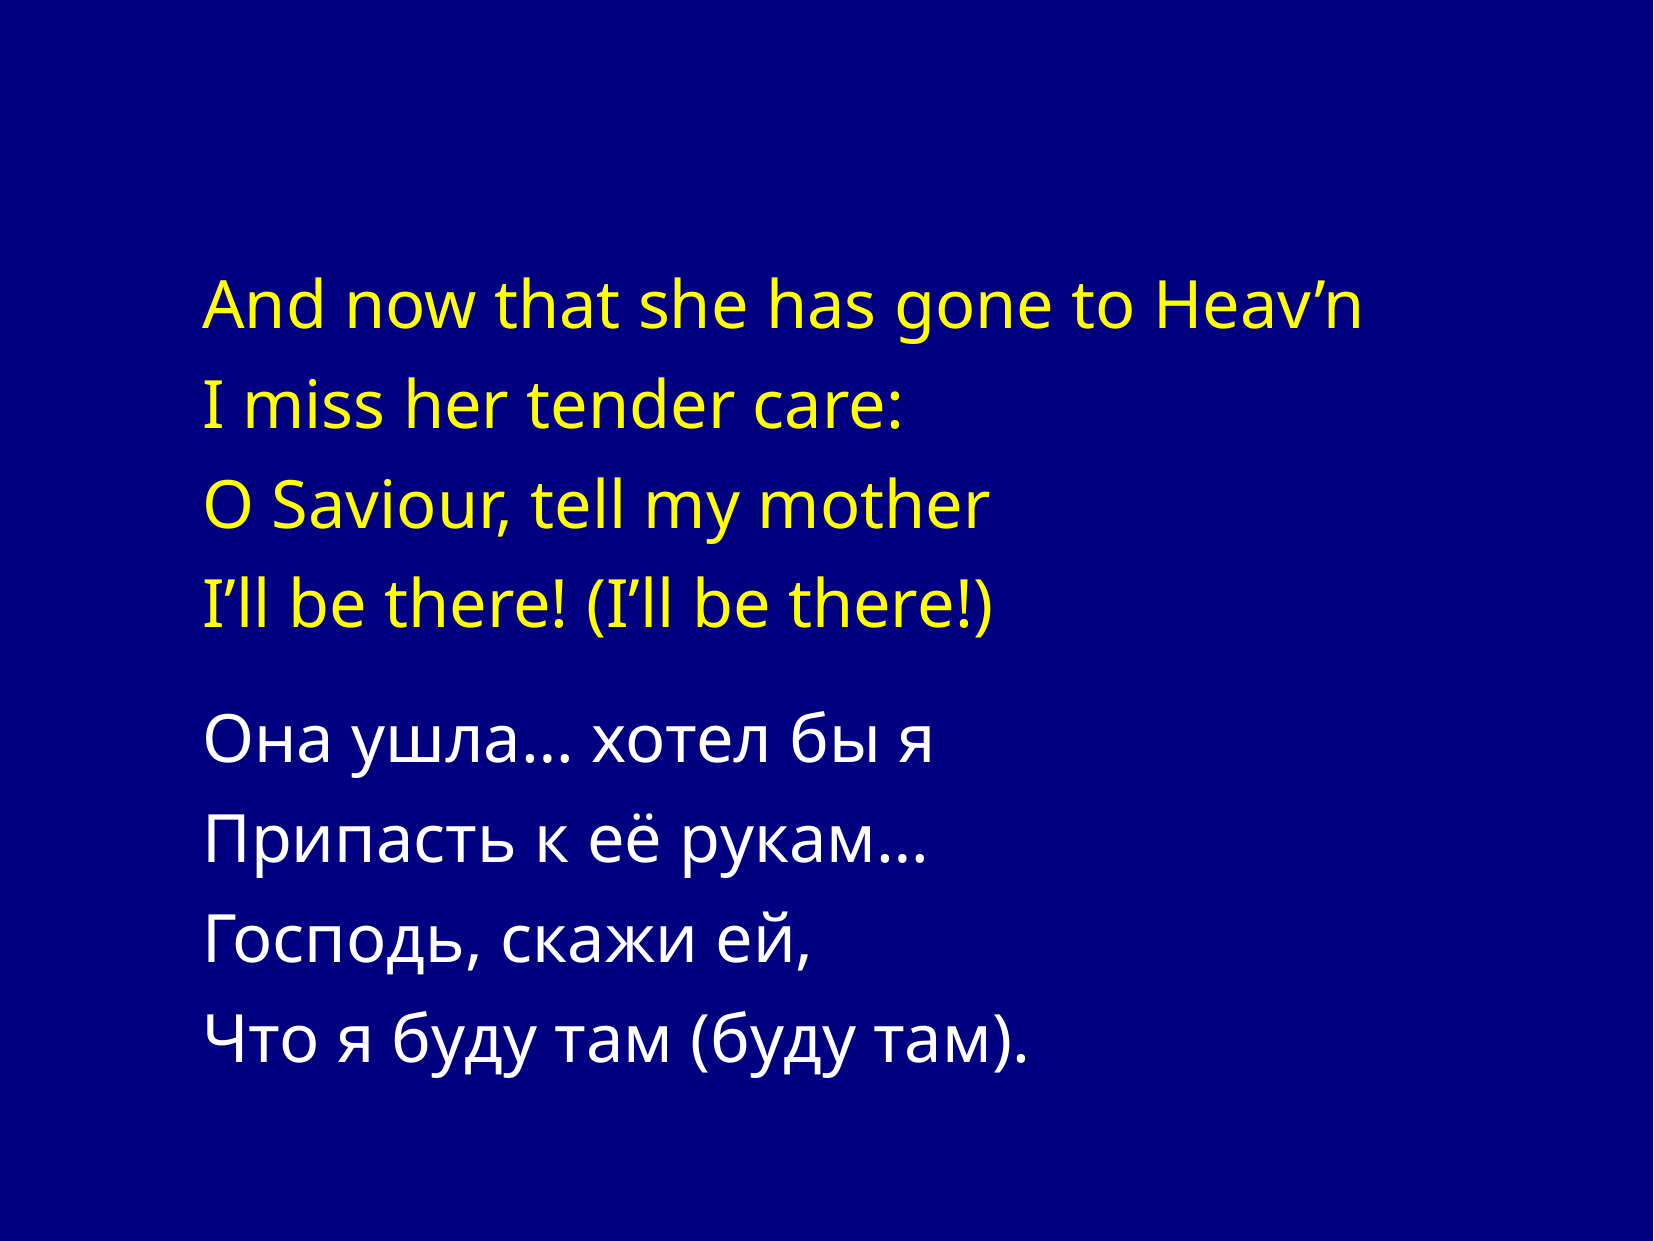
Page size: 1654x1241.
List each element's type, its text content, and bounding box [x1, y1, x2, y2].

text_box And now that she has gone to Heav’n I miss her tender care: O Saviour, tell my mother I’ll be there! (I’ll be there!) [75, 150, 1576, 638]
text_box Она ушла… хотел бы я Припасть к её рукам… Господь, скажи ей, Что я буду там (буду там). [75, 675, 1576, 1163]
